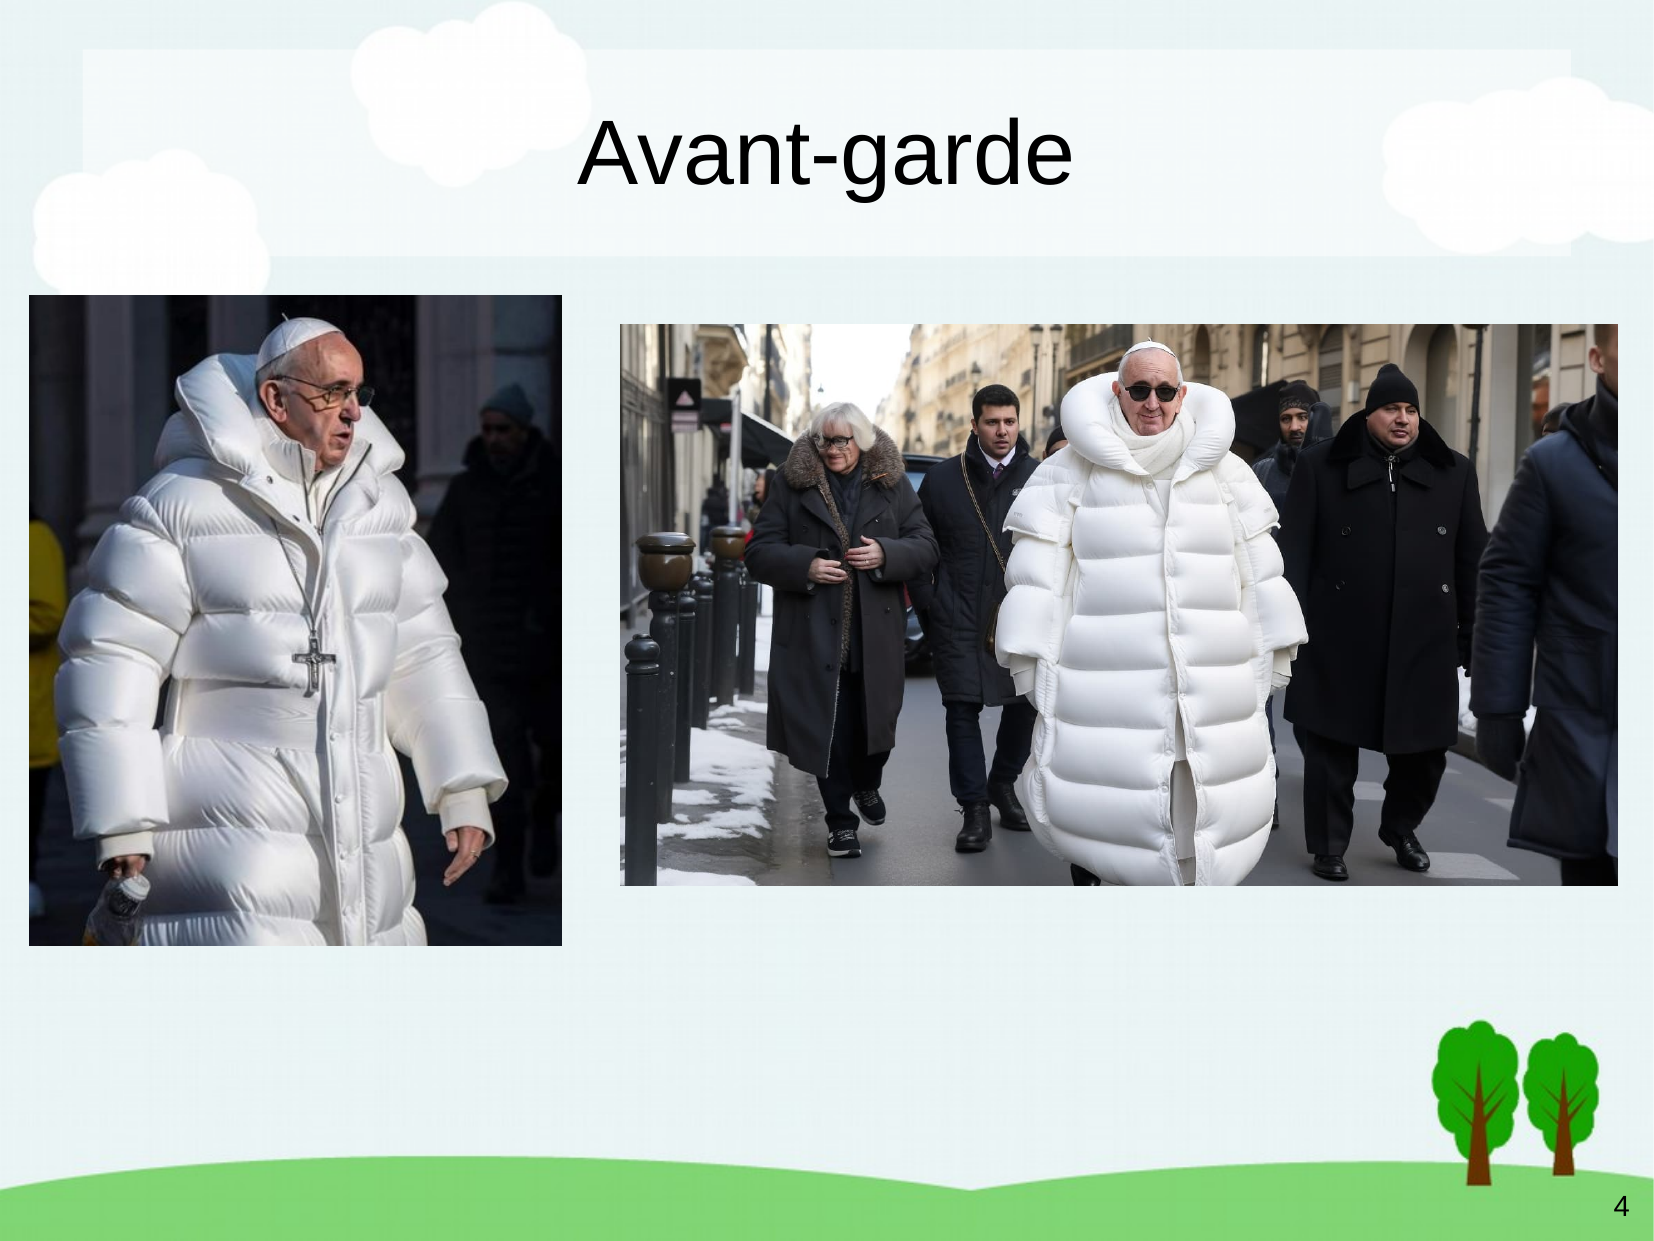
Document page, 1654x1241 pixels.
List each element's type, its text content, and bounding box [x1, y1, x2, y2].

picture [0, 0, 1654, 1241]
title Avant-garde [82, 49, 1571, 257]
